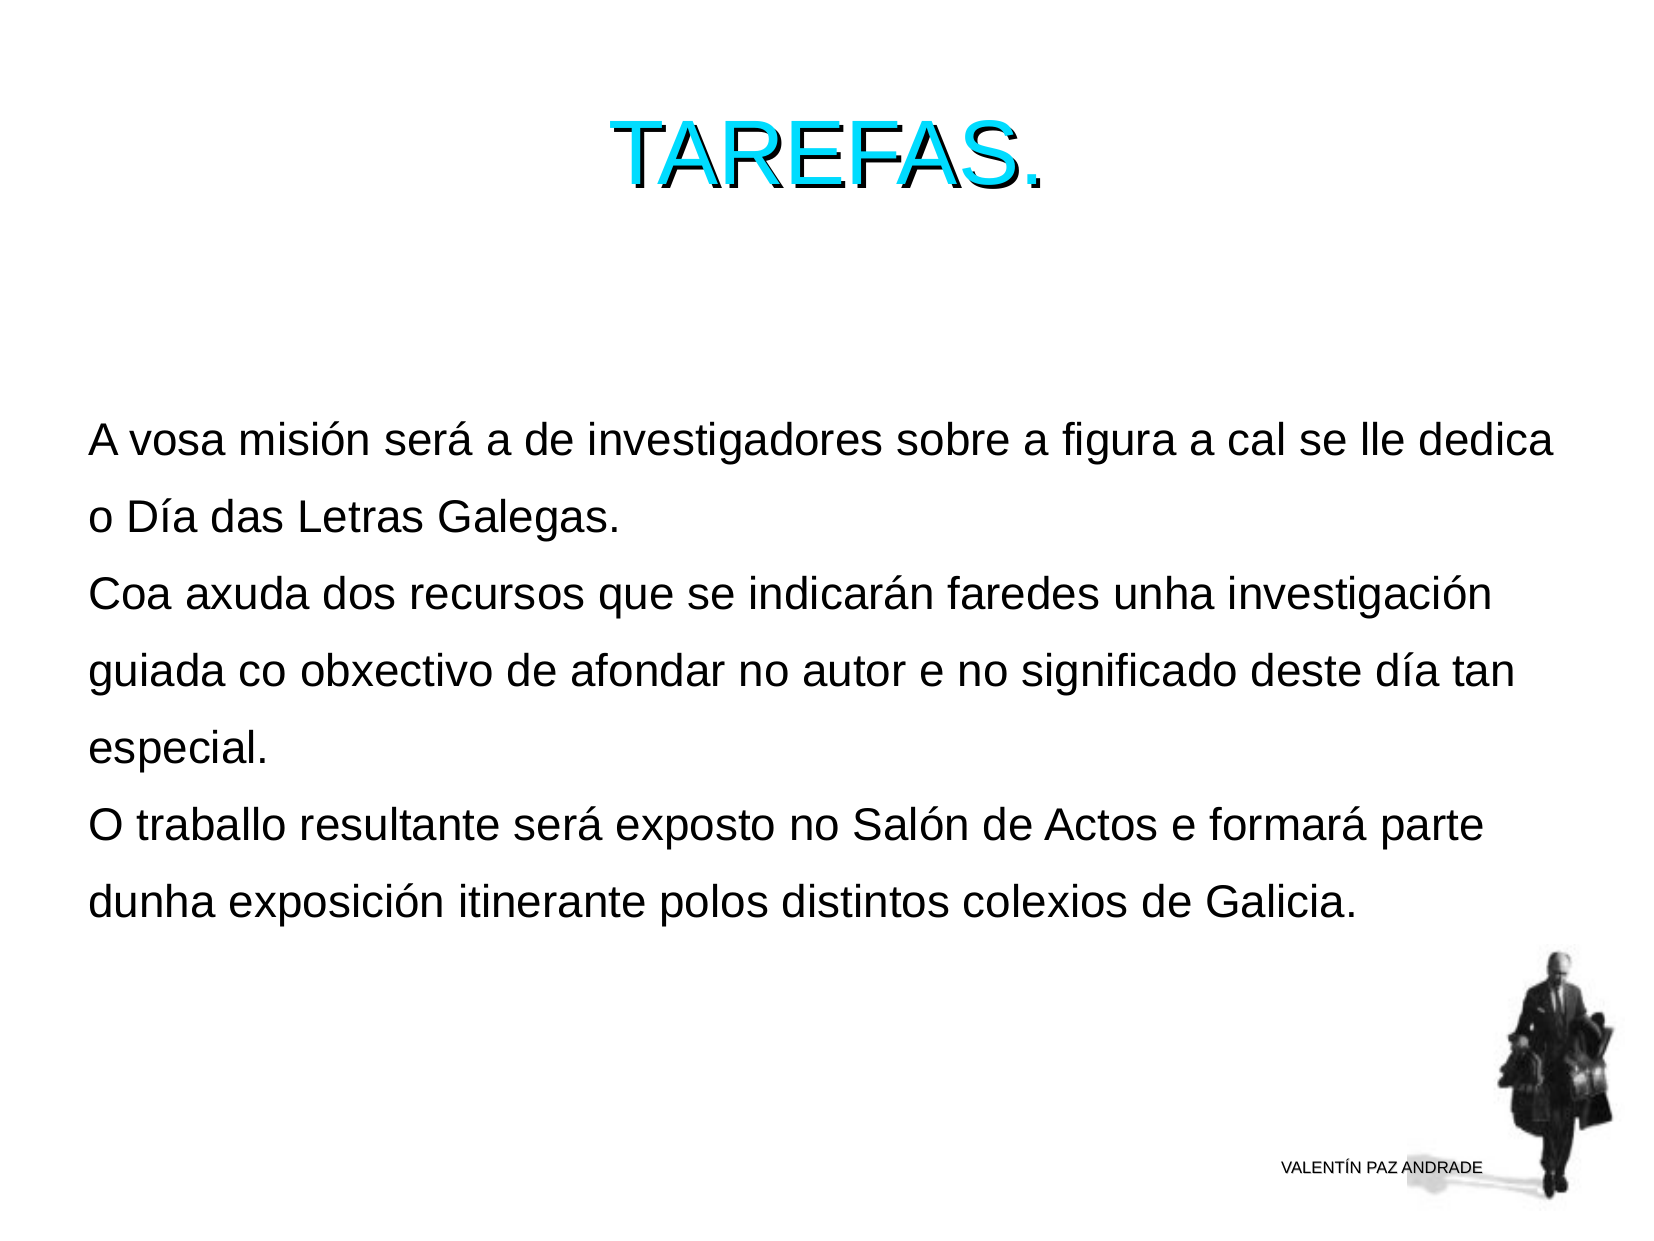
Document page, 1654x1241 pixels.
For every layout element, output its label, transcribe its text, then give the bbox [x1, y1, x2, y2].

title TAREFAS. [82, 49, 1571, 257]
subtitle A vosa misión será a de investigadores sobre a figura a cal se lle dedica o Día das Letras Galegas. Coa axuda dos recursos que se indicarán faredes unha investigación guiada co obxectivo de afondar no autor e no significado deste día tan especial. O traballo resultante será exposto no Salón de Actos e formará parte dunha exposición itinerante polos distintos colexios de Galicia. [88, 274, 1577, 1093]
picture [1240, 944, 1628, 1216]
text_box VALENTÍN PAZ ANDRADE [1229, 1155, 1536, 1182]
